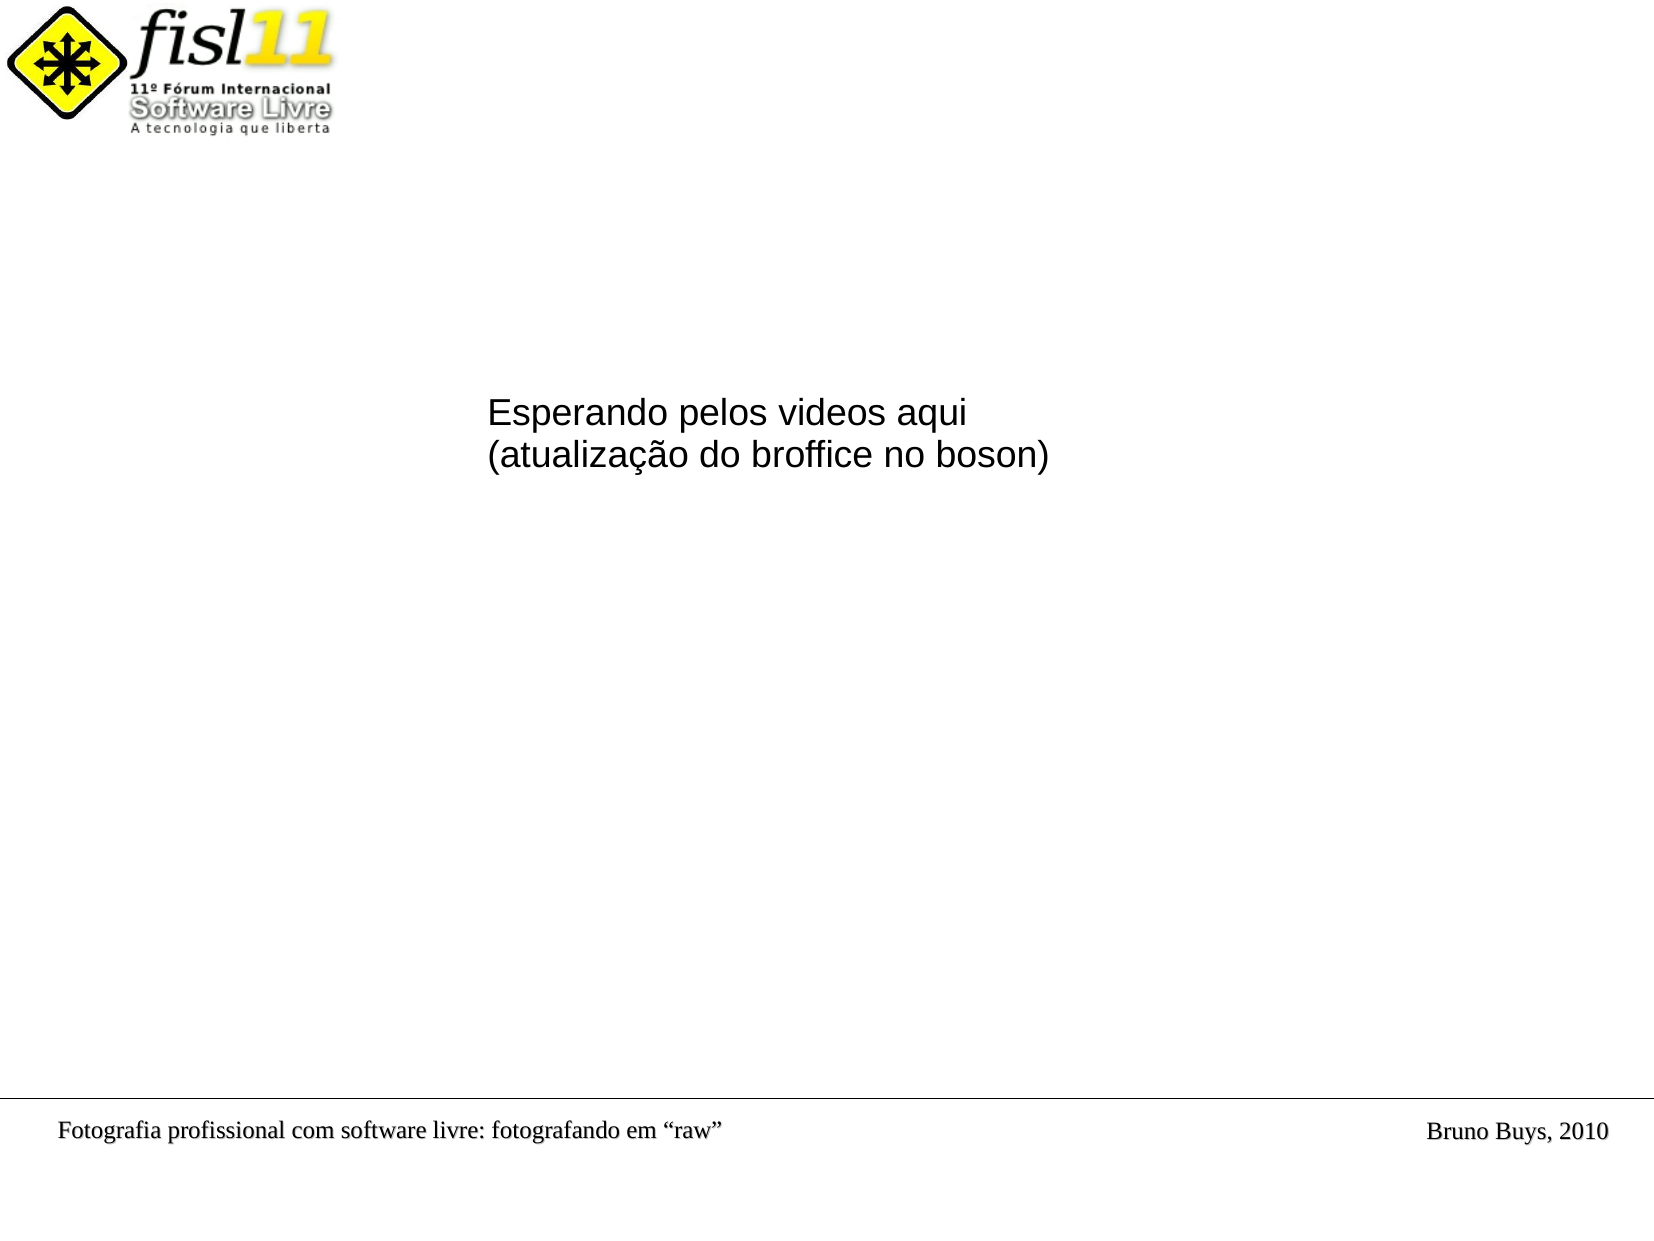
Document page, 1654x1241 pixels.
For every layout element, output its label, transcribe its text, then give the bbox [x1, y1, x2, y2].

text_box Esperando pelos videos aqui (atualização do broffice no boson) [472, 383, 1065, 483]
picture [5, 3, 343, 148]
text_box Fotografia profissional com software livre: fotografando em “raw” [42, 1108, 739, 1152]
text_box Bruno Buys, 2010 [1411, 1110, 1625, 1153]
